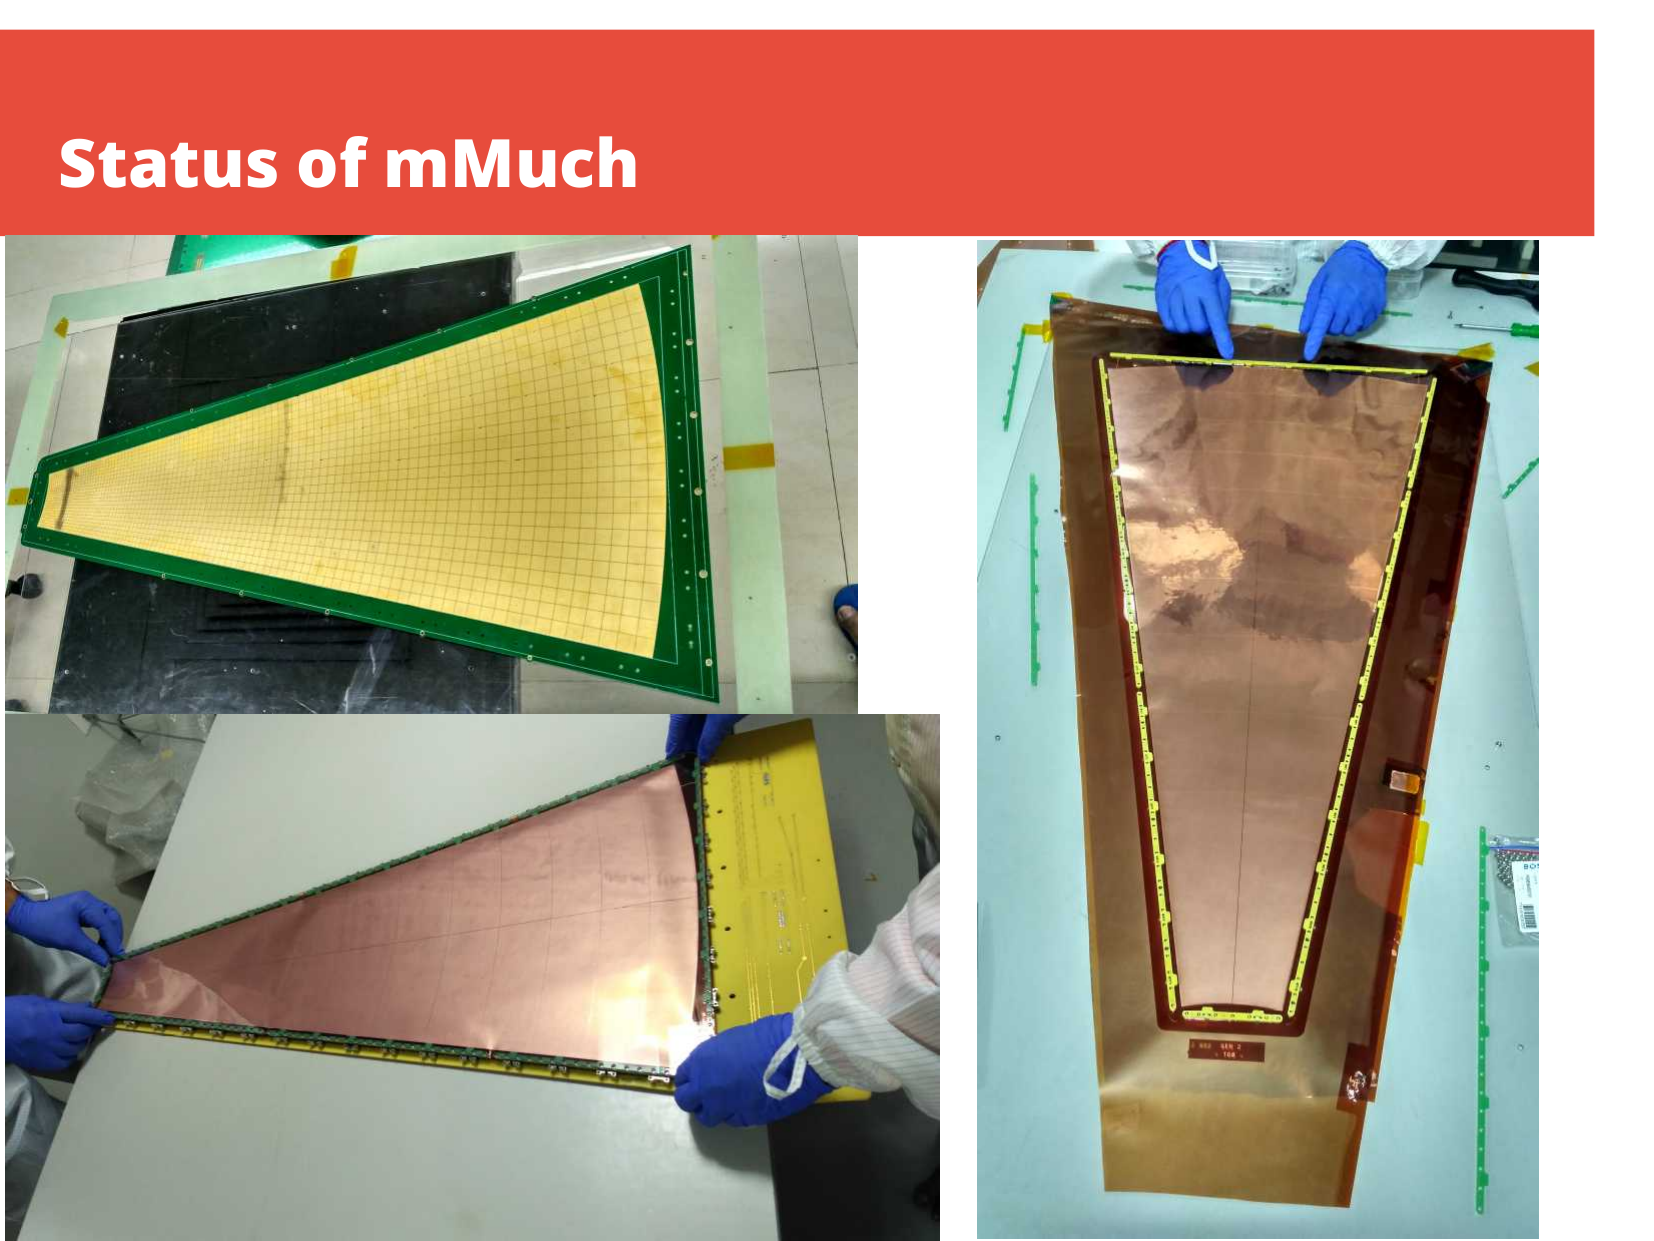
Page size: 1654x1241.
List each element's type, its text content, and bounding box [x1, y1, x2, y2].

picture [977, 240, 1539, 1239]
title Status of mMuch [59, 59, 1595, 207]
picture [5, 235, 940, 1241]
